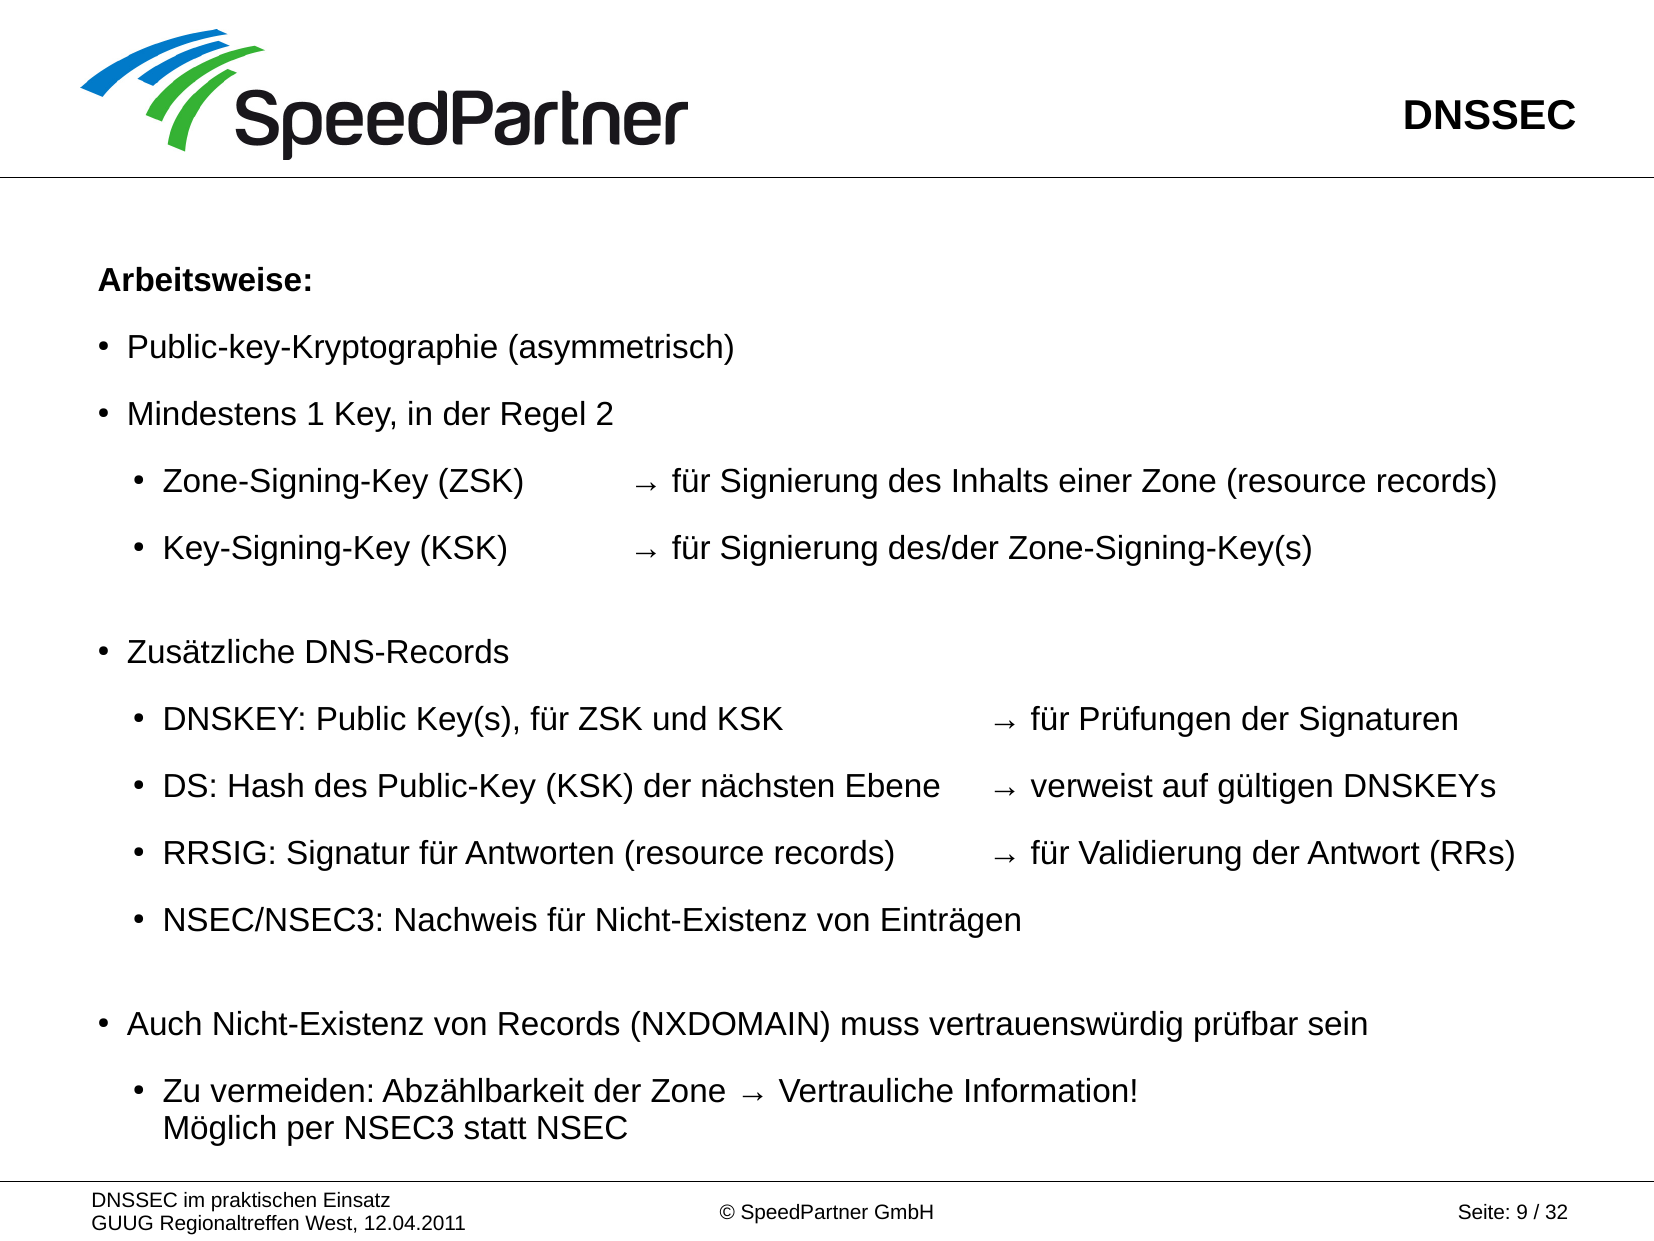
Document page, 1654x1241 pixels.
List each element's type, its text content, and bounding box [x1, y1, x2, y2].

picture [80, 29, 688, 160]
text_box Arbeitsweise: Public-key-Kryptographie (asymmetrisch) Mindestens 1 Key, in der Regel 2 Zone-Signing-Key (ZSK) → für Signierung des Inhalts einer Zone (resource records) Key-Signing-Key (KSK) → für Signierung des/der Zone-Signing-Key(s) Zusätzliche DNS-Records DNSKEY: Public Key(s), für ZSK und KSK → für Prüfungen der Signaturen DS: Hash des Public-Key (KSK) der nächsten Ebene → verweist auf gültigen DNSKEYs RRSIG: Signatur für Antworten (resource records) → für Validierung der Antwort (RRs) NSEC/NSEC3: Nachweis für Nicht-Existenz von Einträgen Auch Nicht-Existenz von Records (NXDOMAIN) muss vertrauenswürdig prüfbar sein Zu vermeiden: Abzählbarkeit der Zone → Vertrauliche Information! Möglich per NSEC3 statt NSEC [82, 253, 1565, 1155]
title DNSSEC [590, 70, 1577, 160]
